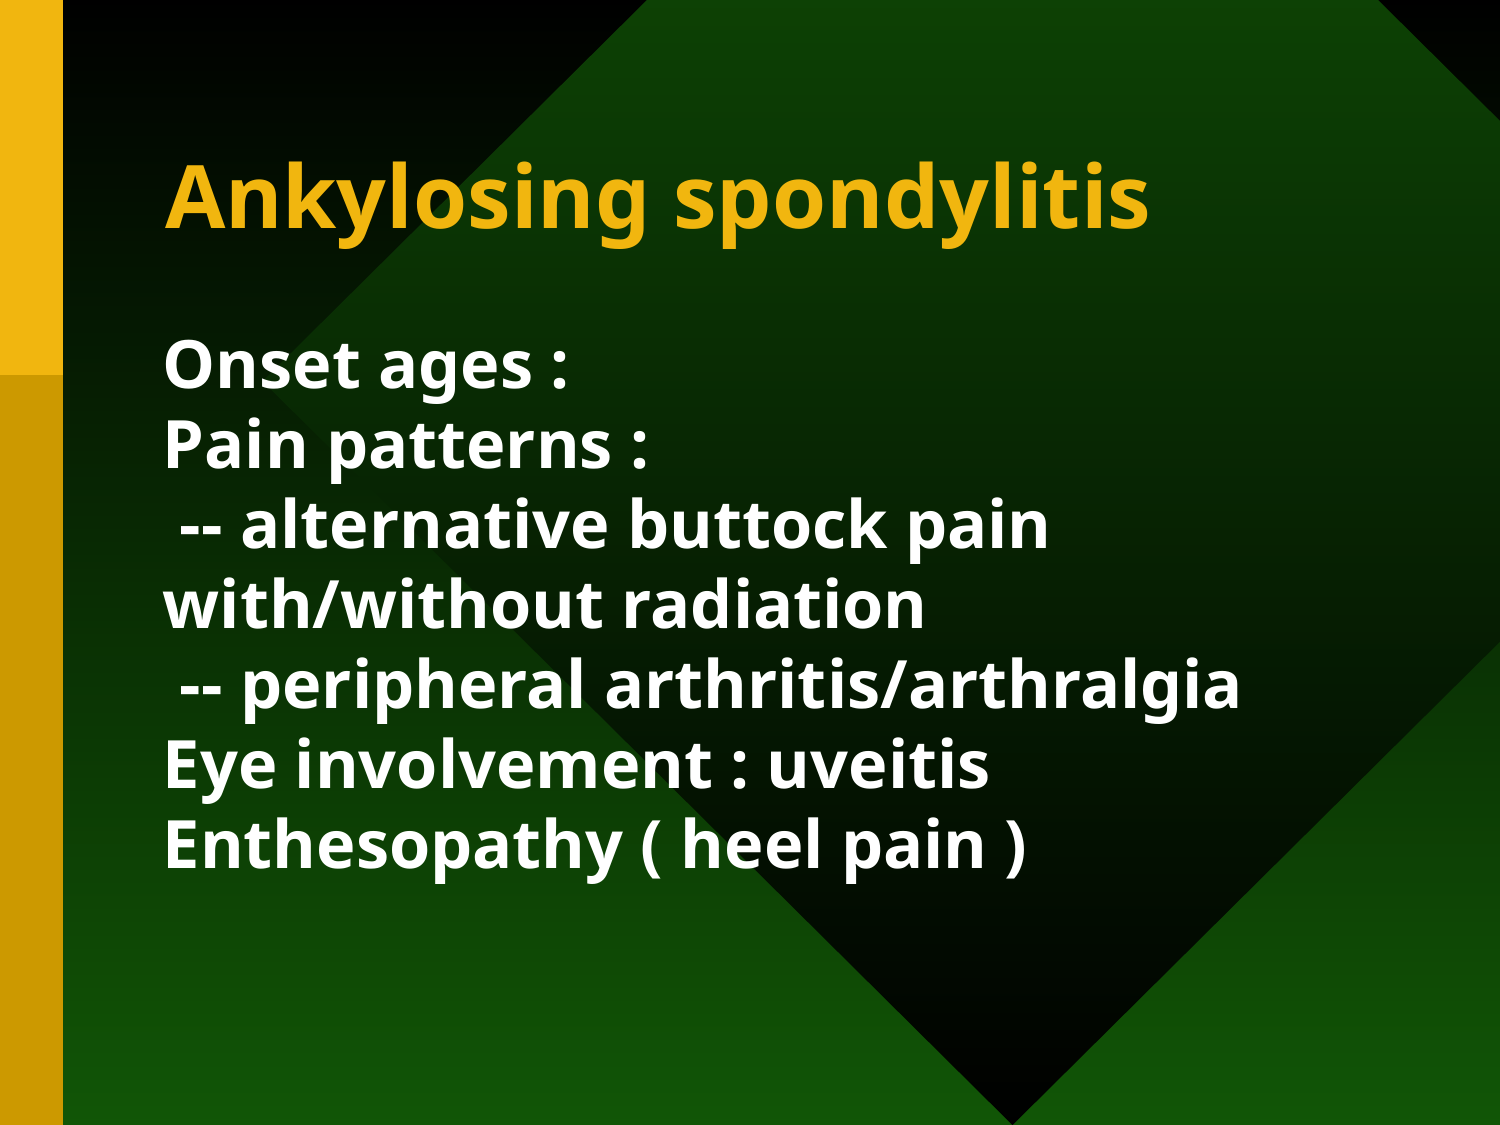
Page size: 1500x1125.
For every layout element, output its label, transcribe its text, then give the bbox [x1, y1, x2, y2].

list Onset ages : Pain patterns : -- alternative buttock pain with/without radiation -- peripheral arthritis/arthralgia Eye involvement : uveitis Enthesopathy ( heel pain ) [147, 314, 1386, 974]
title Ankylosing spondylitis [150, 99, 1388, 288]
